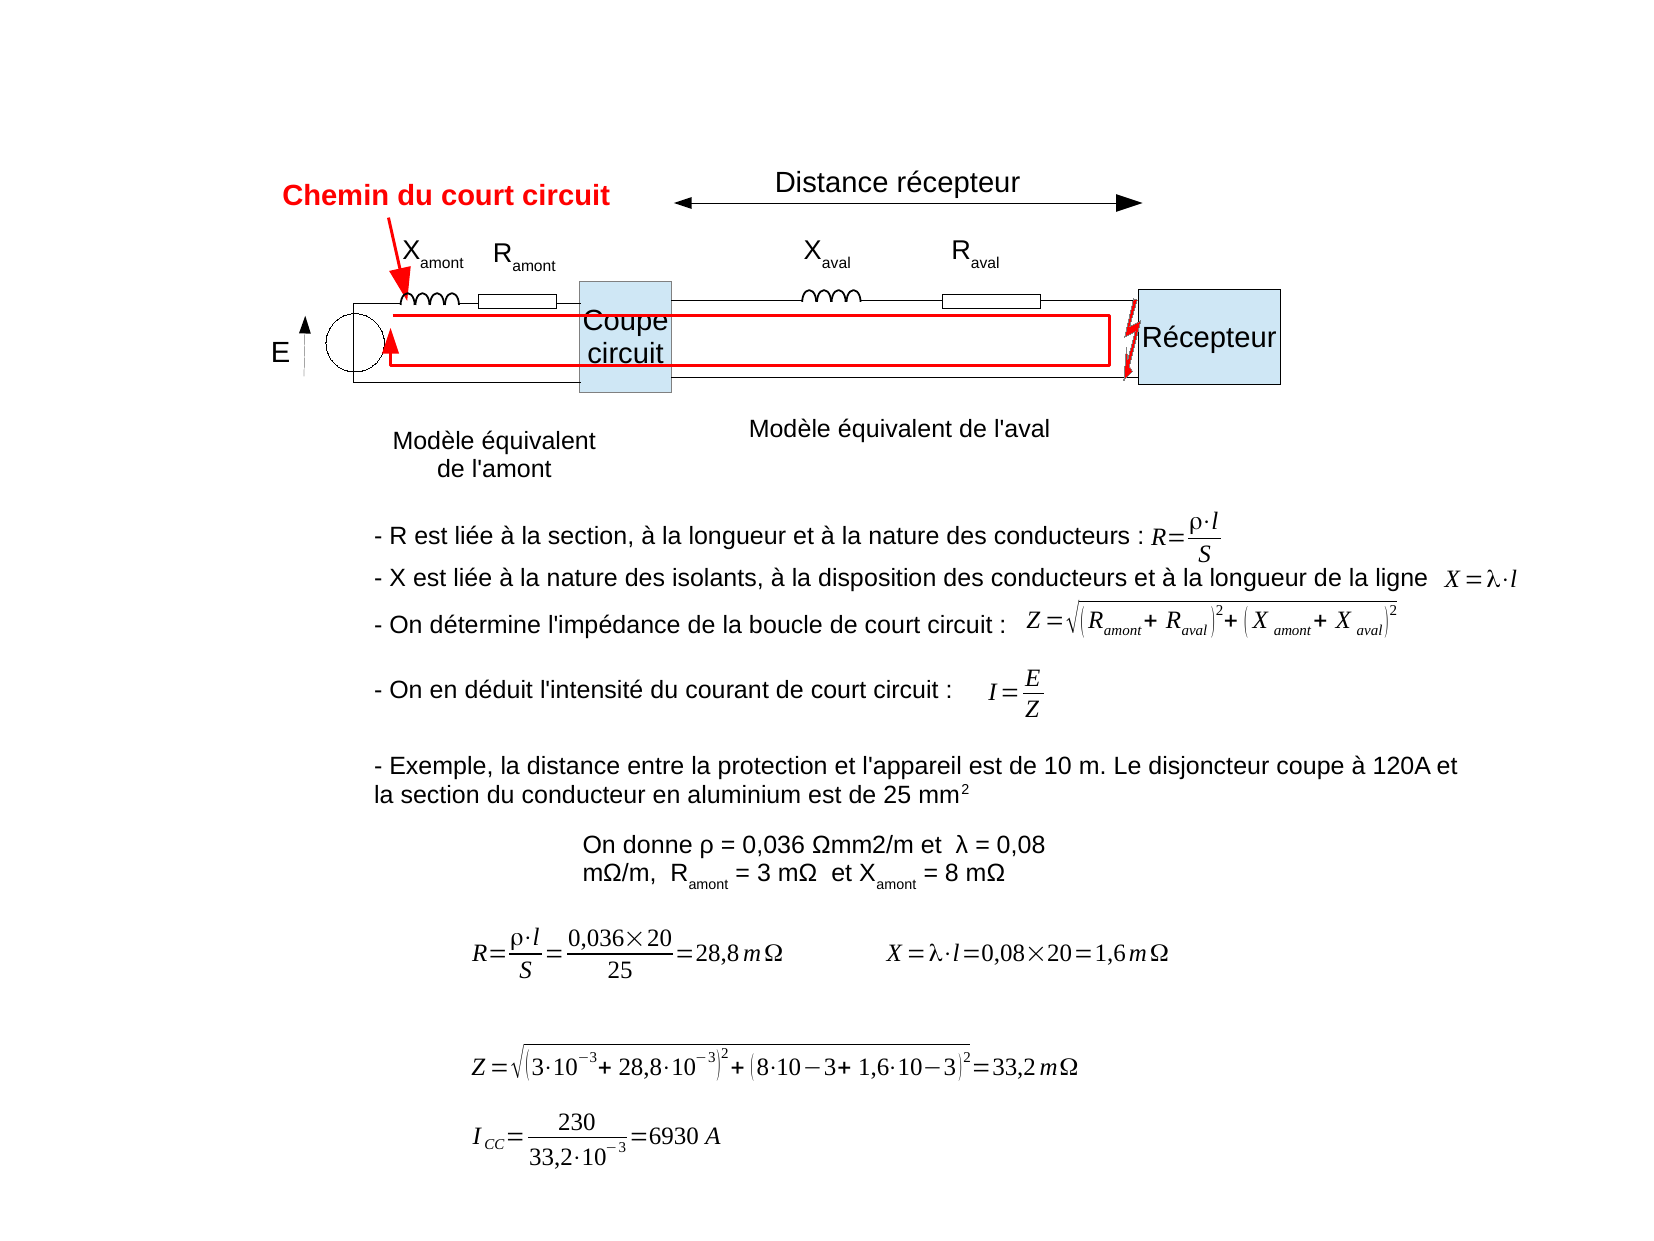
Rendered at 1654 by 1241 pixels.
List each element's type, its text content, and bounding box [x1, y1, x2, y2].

text_box Ramont [478, 230, 571, 282]
text_box - On détermine l'impédance de la boucle de court circuit : [359, 603, 1028, 646]
text_box Xaval [789, 227, 866, 280]
chart [1143, 507, 1229, 568]
chart [877, 939, 1176, 967]
text_box [1123, 298, 1141, 381]
text_box [478, 294, 557, 309]
chart [464, 923, 791, 984]
text_box - X est liée à la nature des isolants, à la disposition des conducteurs et à la longueur de la ligne [359, 555, 1441, 599]
text_box Coupe circuit [579, 367, 672, 393]
chart [464, 1107, 726, 1171]
text_box Xamont [387, 227, 479, 280]
text_box E [256, 328, 306, 377]
text_box Modèle équivalent de l'aval [734, 407, 1065, 450]
text_box Coupe circuit [579, 317, 672, 364]
chart [1019, 599, 1404, 640]
text_box Chemin du court circuit [267, 171, 625, 220]
text_box Coupe circuit [579, 281, 672, 314]
text_box Raval [936, 227, 1015, 280]
chart [464, 1042, 1087, 1083]
text_box [802, 298, 861, 302]
text_box - R est liée à la section, à la longueur et à la nature des conducteurs : [359, 514, 1143, 555]
text_box [942, 294, 1041, 309]
chart [980, 663, 1051, 724]
text_box - On en déduit l'intensité du courant de court circuit : [359, 668, 973, 711]
text_box - Exemple, la distance entre la protection et l'appareil est de 10 m. Le disjoncteur coupe à 120A et la section du conducteur en aluminium est de 25 mm2 [359, 744, 1501, 816]
chart [1435, 564, 1525, 593]
text_box On donne ρ = 0,036 Ωmm2/m et λ = 0,08 mΩ/m, Ramont = 3 mΩ et Xamont = 8 mΩ [567, 823, 1141, 900]
text_box Récepteur [1138, 289, 1281, 385]
text_box Modèle équivalent de l'amont [378, 419, 611, 491]
text_box Distance récepteur [759, 158, 1035, 207]
